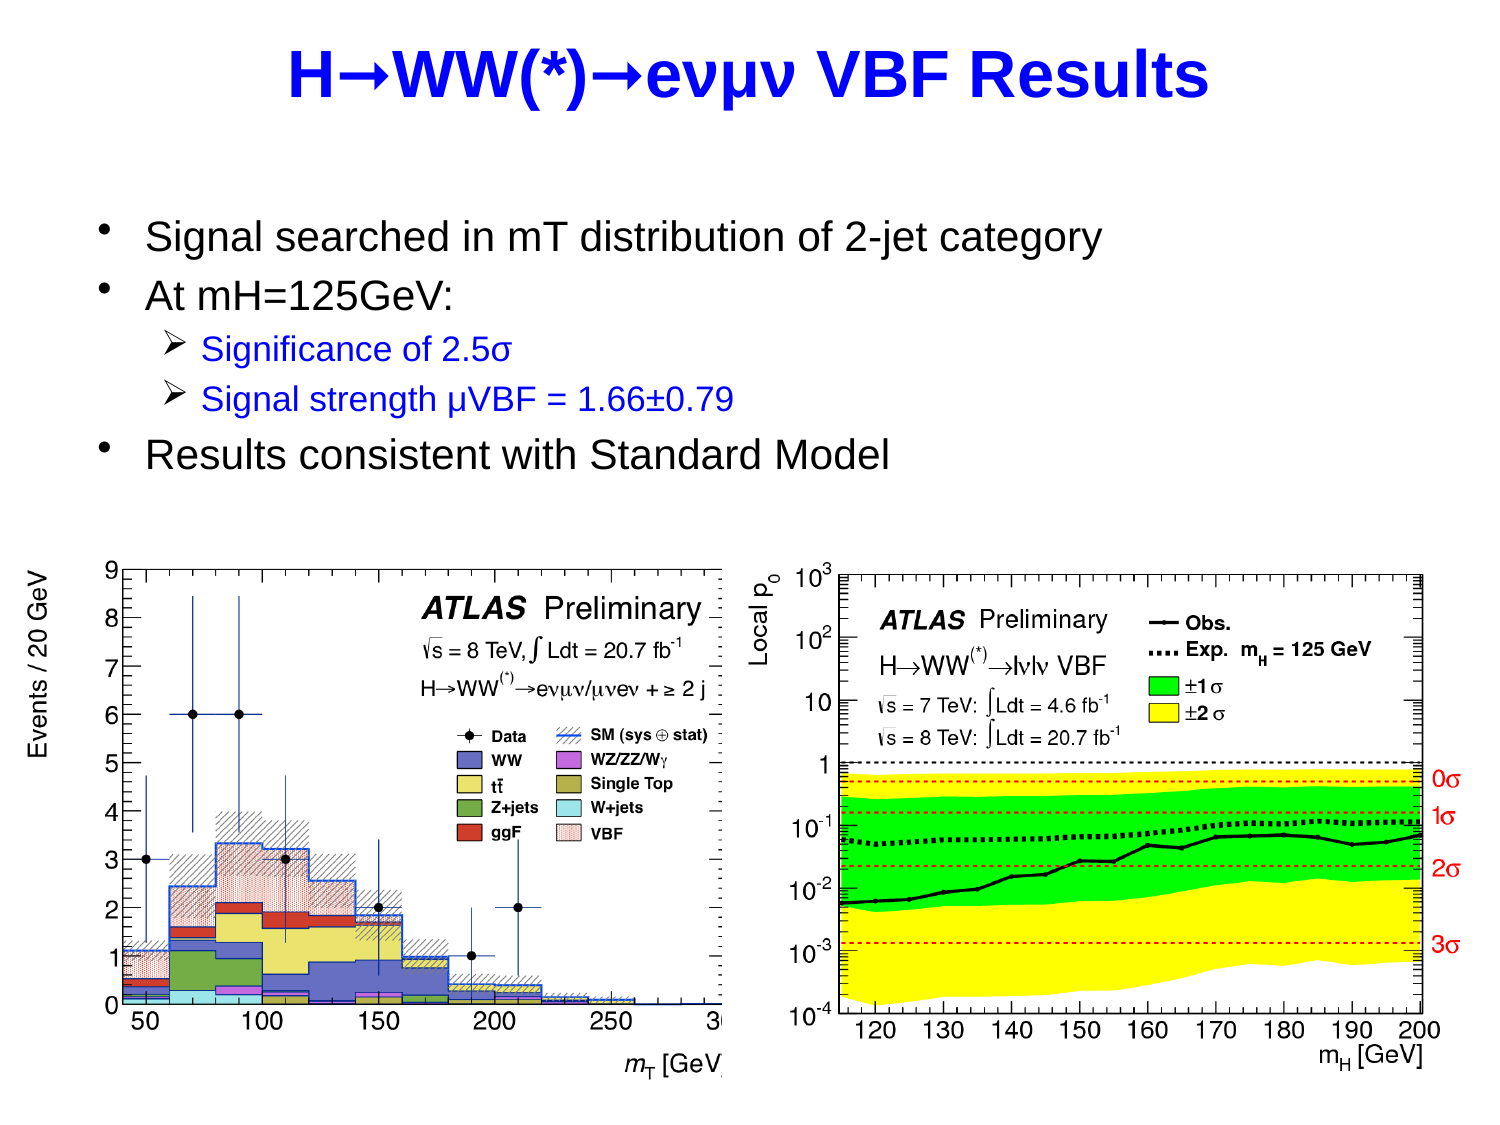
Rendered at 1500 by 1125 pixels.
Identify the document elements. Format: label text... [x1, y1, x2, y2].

list Signal searched in mT distribution of 2-jet category At mH=125GeV: Significance of 2.5σ Signal strength μVBF = 1.66±0.79 Results consistent with Standard Model [82, 201, 1438, 487]
picture [0, 542, 1500, 1102]
title H➞WW(*)➞eνμν VBF Results [75, 23, 1425, 119]
